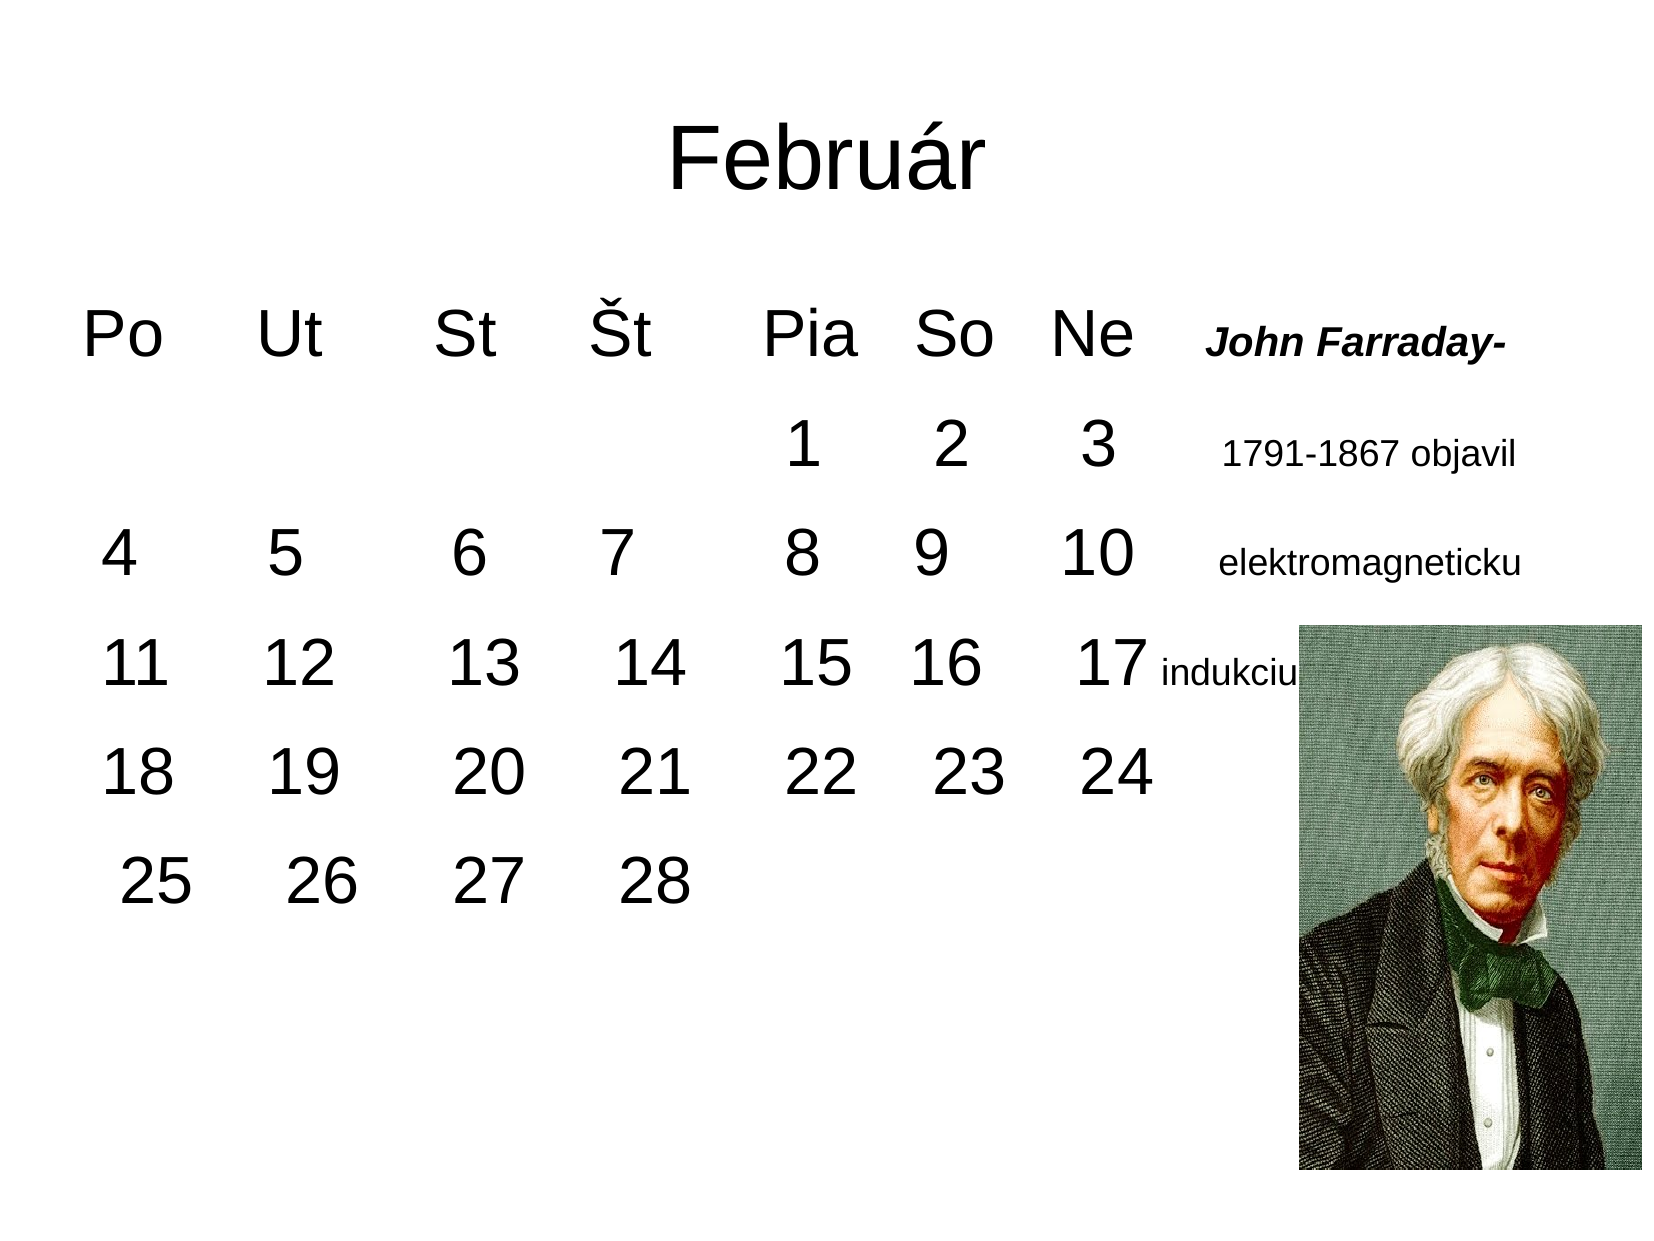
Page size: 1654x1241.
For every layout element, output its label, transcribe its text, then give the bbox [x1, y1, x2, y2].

title Február [82, 49, 1571, 257]
picture [1299, 625, 1642, 1170]
list Po Ut St Št Pia So Ne John Farraday- 1 2 3 1791-1867 objavil 4 5 6 7 8 9 10 elektromagneticku 11 12 13 14 15 16 17 indukciu 18 19 20 21 22 23 24 25 26 27 28 [82, 290, 1571, 1109]
